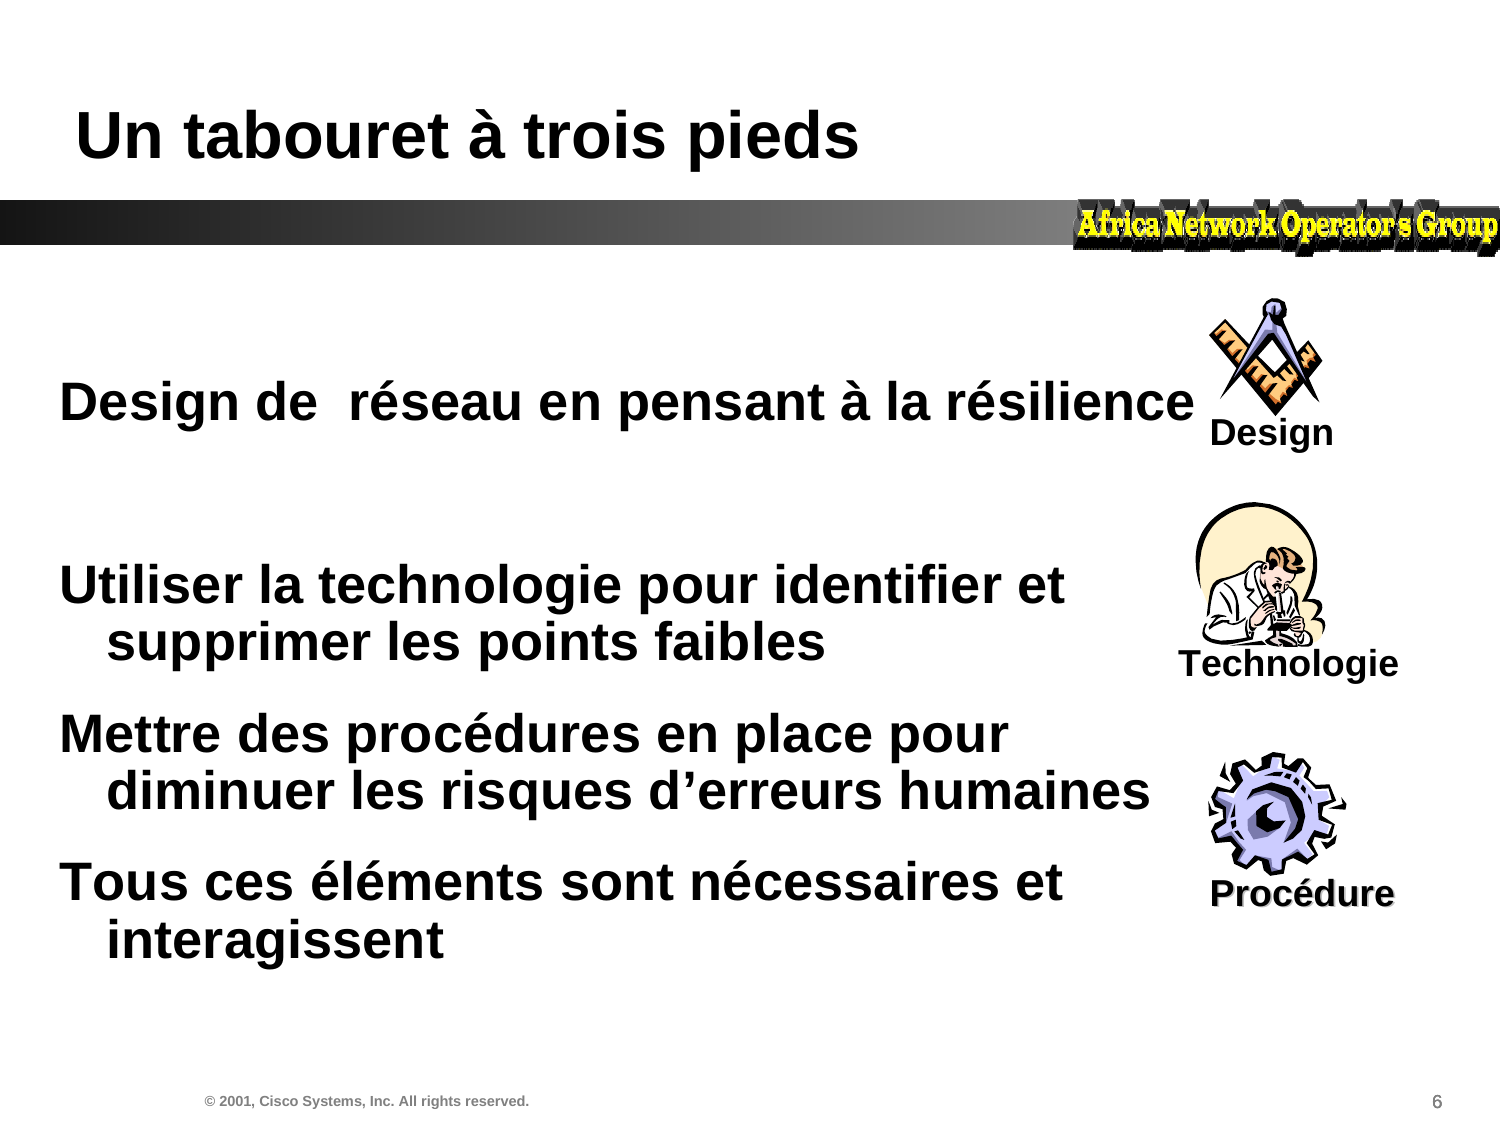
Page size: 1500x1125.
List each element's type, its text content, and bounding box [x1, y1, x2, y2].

text_box Design [1197, 405, 1347, 460]
picture [1209, 297, 1324, 405]
title Un tabouret à trois pieds [62, 93, 999, 180]
list Design de réseau en pensant à la résilience Utiliser la technologie pour identifier et supprimer les points faibles Mettre des procédures en place pour diminuer les risques d’erreurs humaines Tous ces éléments sont nécessaires et interagissent [46, 320, 1222, 1025]
picture [1070, 180, 1500, 275]
picture [1195, 501, 1327, 636]
text_box Procédure [1197, 866, 1407, 921]
picture [1208, 751, 1348, 866]
text_box Technologie [1166, 636, 1412, 692]
